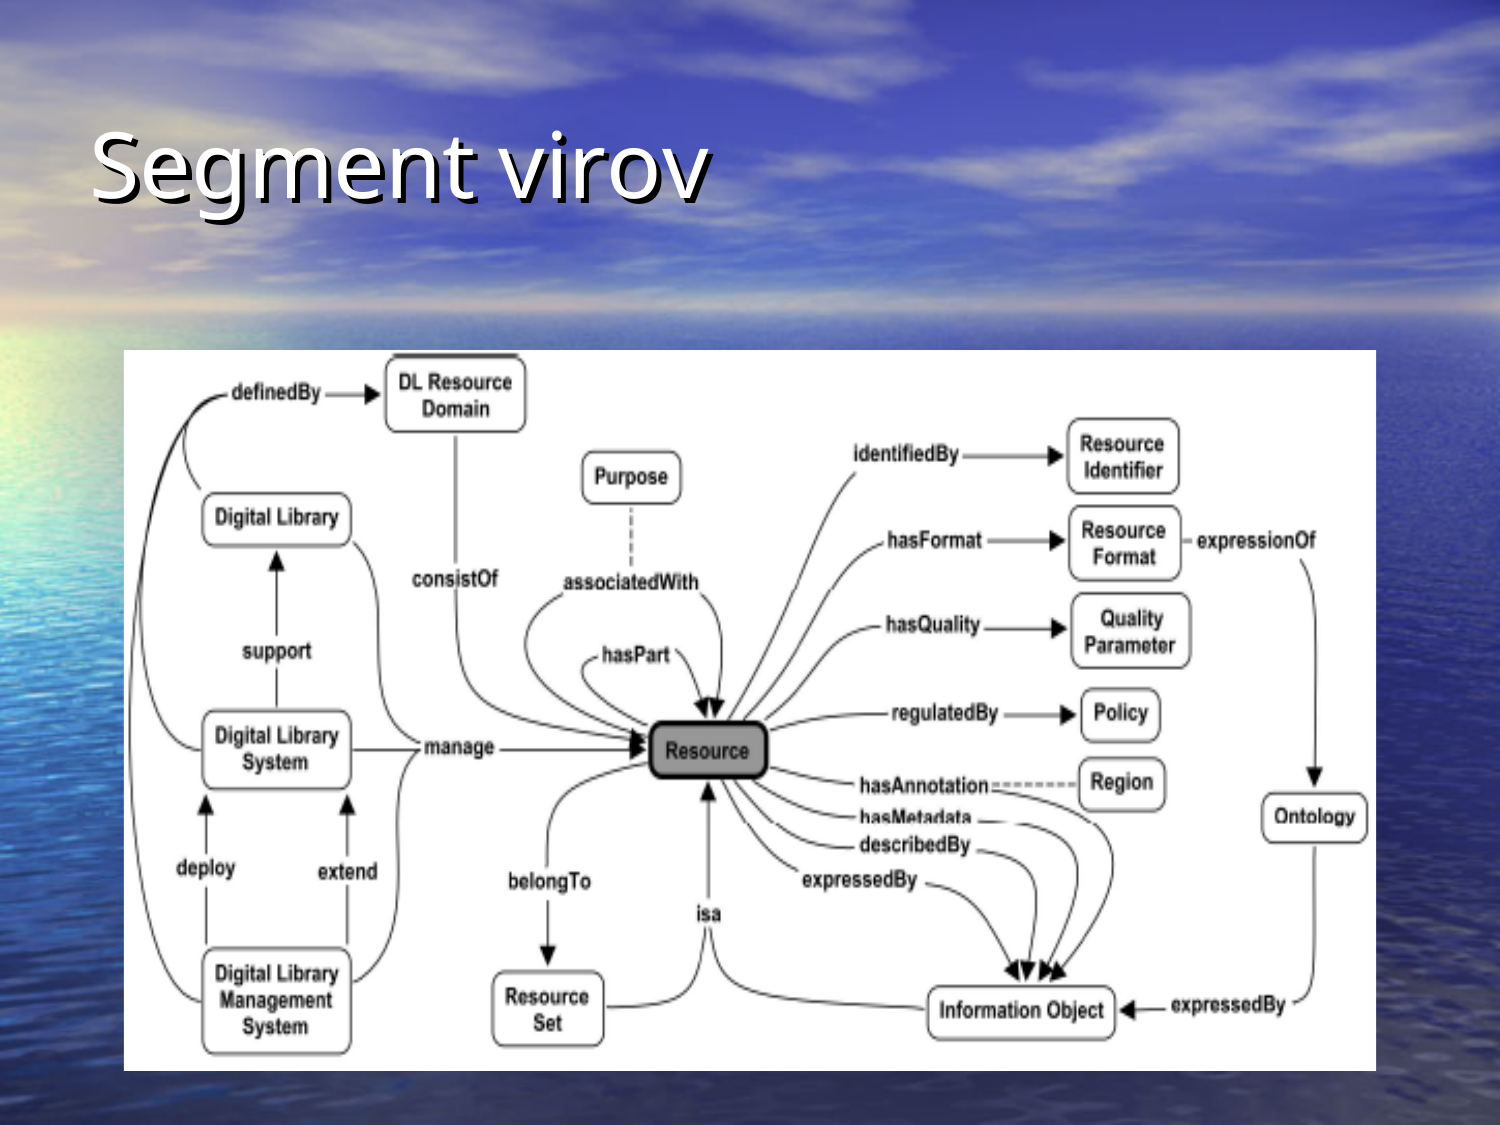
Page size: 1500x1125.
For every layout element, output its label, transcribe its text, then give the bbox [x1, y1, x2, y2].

picture [0, 0, 1500, 1125]
title Segment virov [75, 47, 1426, 276]
